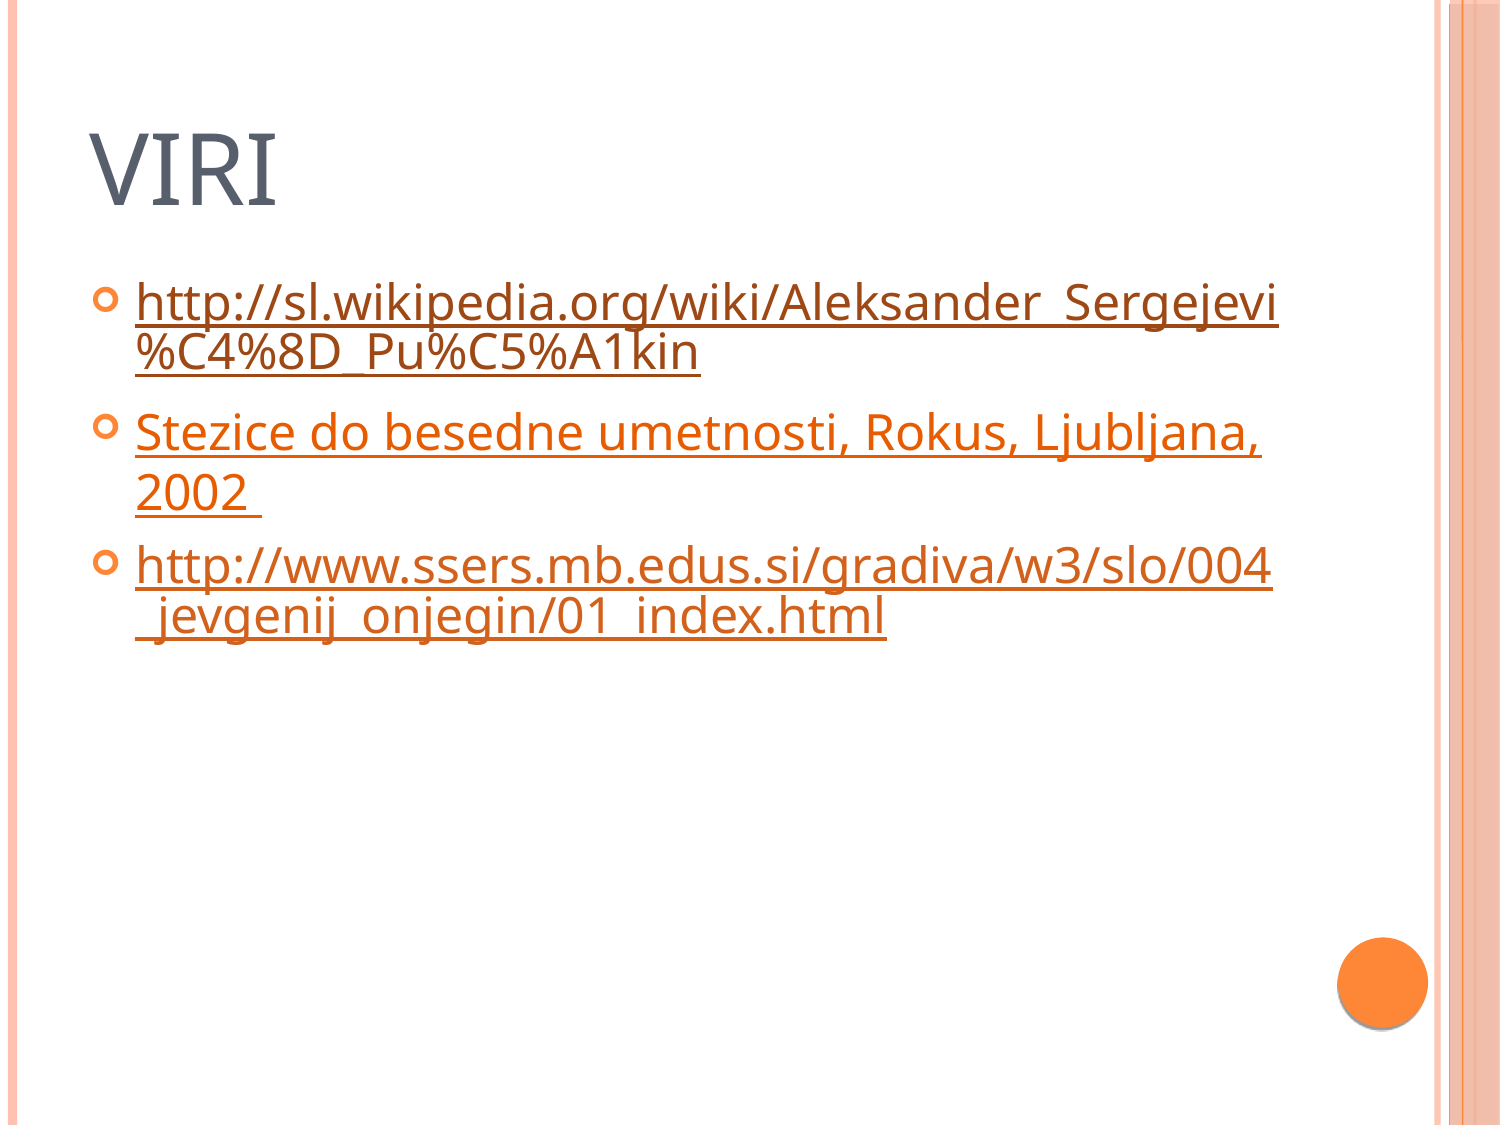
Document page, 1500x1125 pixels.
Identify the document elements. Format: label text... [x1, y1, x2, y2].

title Viri [75, 45, 1300, 233]
list http://sl.wikipedia.org/wiki/Aleksander_Sergejevi%C4%8D_Pu%C5%A1kin Stezice do besedne umetnosti, Rokus, Ljubljana, 2002 http://www.ssers.mb.edus.si/gradiva/w3/slo/004_jevgenij_onjegin/01_index.html [75, 262, 1300, 1062]
